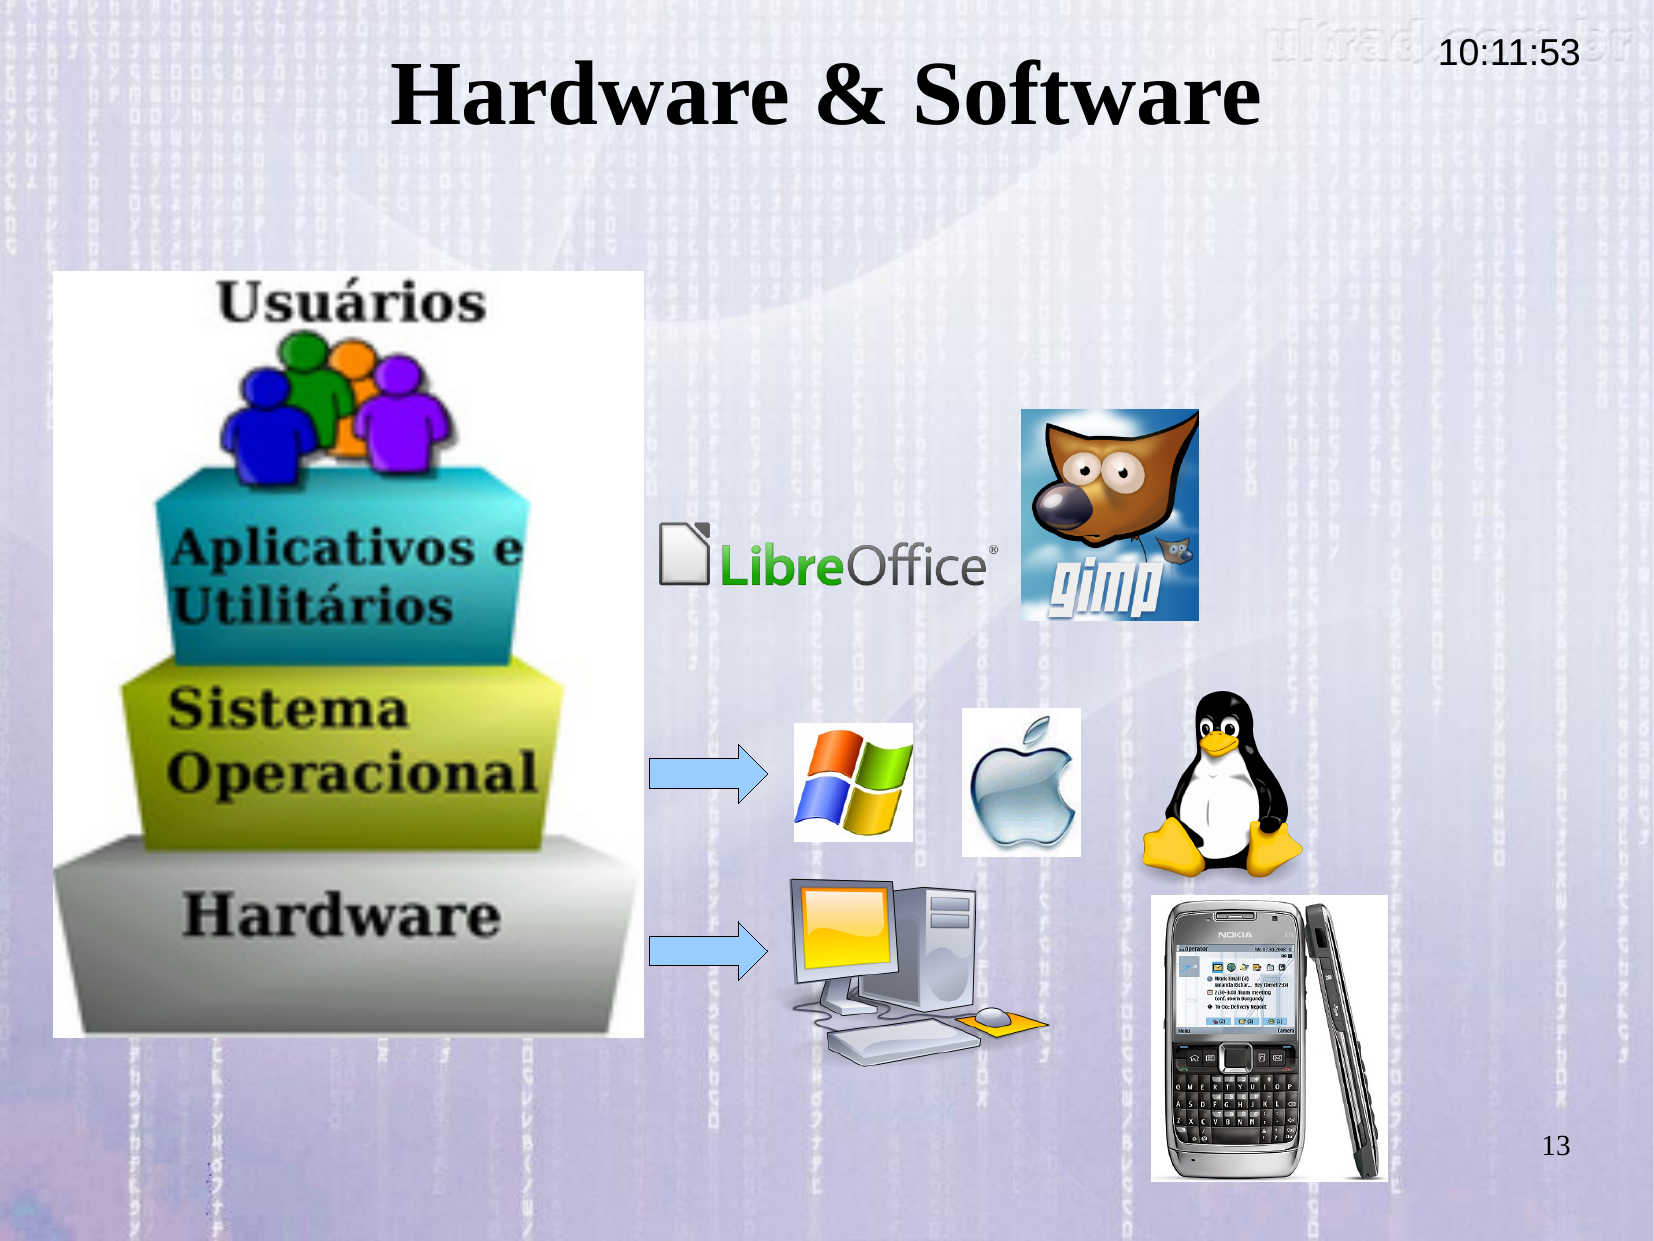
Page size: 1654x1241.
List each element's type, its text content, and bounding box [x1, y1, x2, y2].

text_box 10:53:34 [1423, 23, 1631, 94]
text_box [649, 921, 768, 981]
picture [0, 0, 1654, 1241]
text_box Hardware & Software [29, 35, 1625, 171]
text_box [649, 744, 768, 804]
